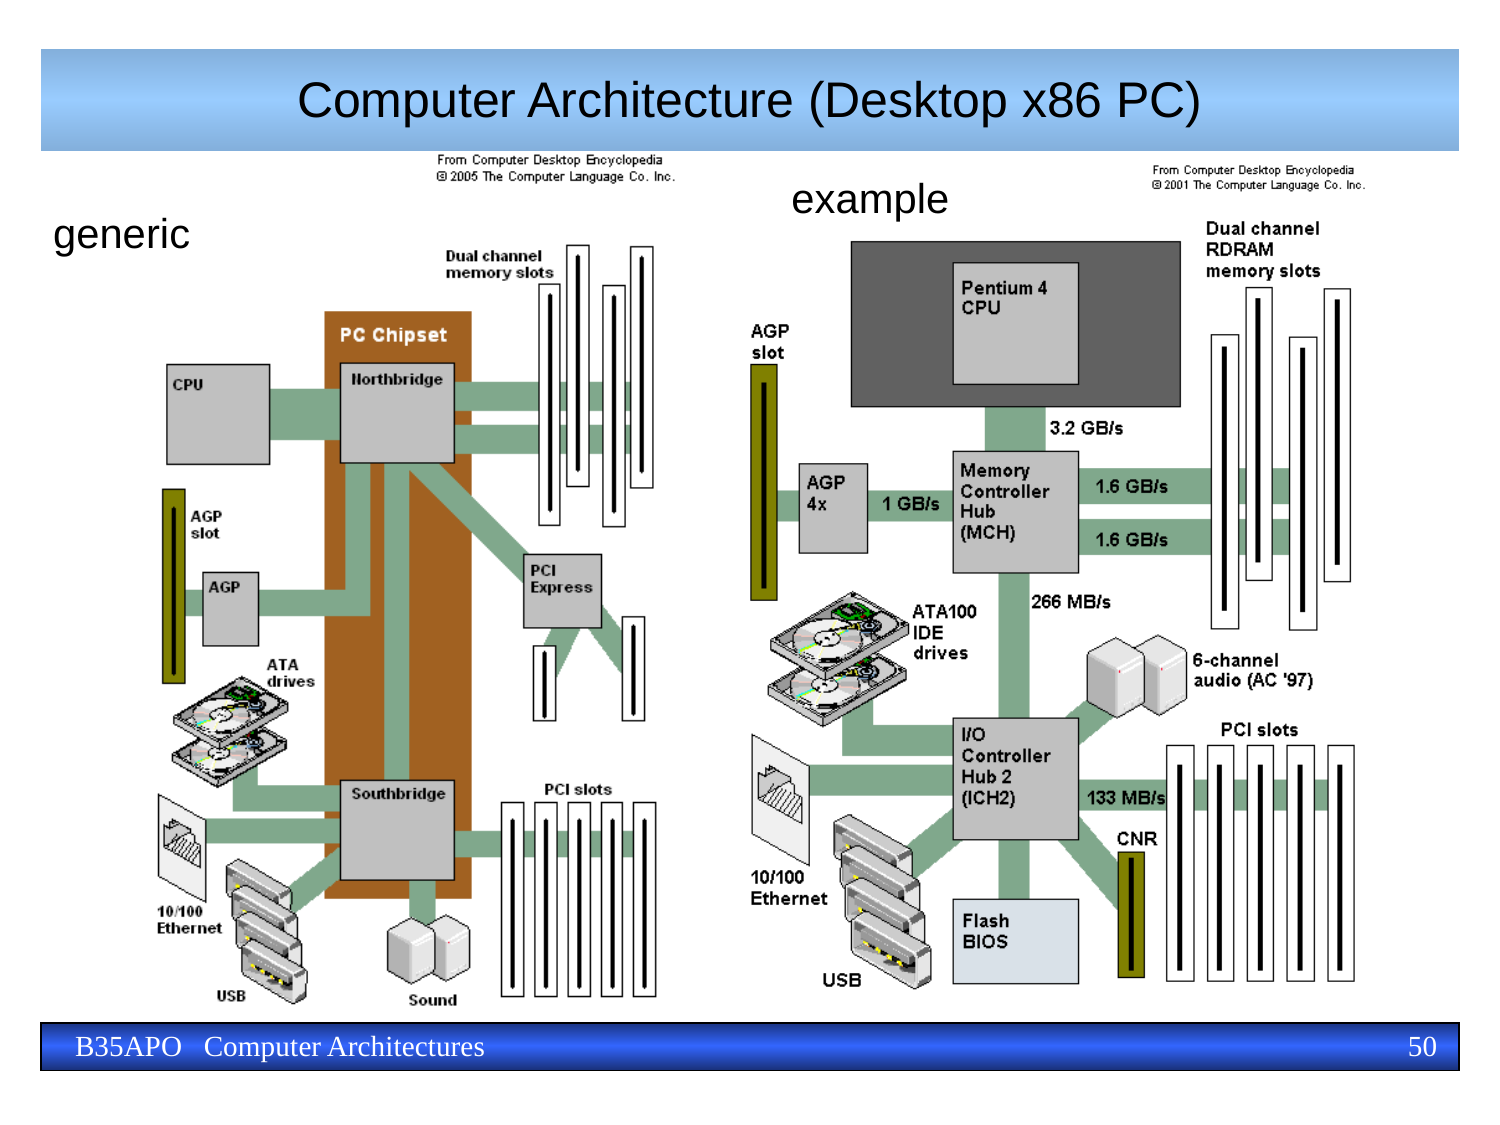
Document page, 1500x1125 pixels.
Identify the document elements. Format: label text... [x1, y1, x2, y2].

picture [140, 152, 676, 1021]
title Computer Architecture (Desktop x86 PC) [41, 49, 1459, 151]
text_box example [761, 164, 1020, 230]
picture [738, 163, 1366, 1008]
text_box generic [23, 199, 282, 265]
